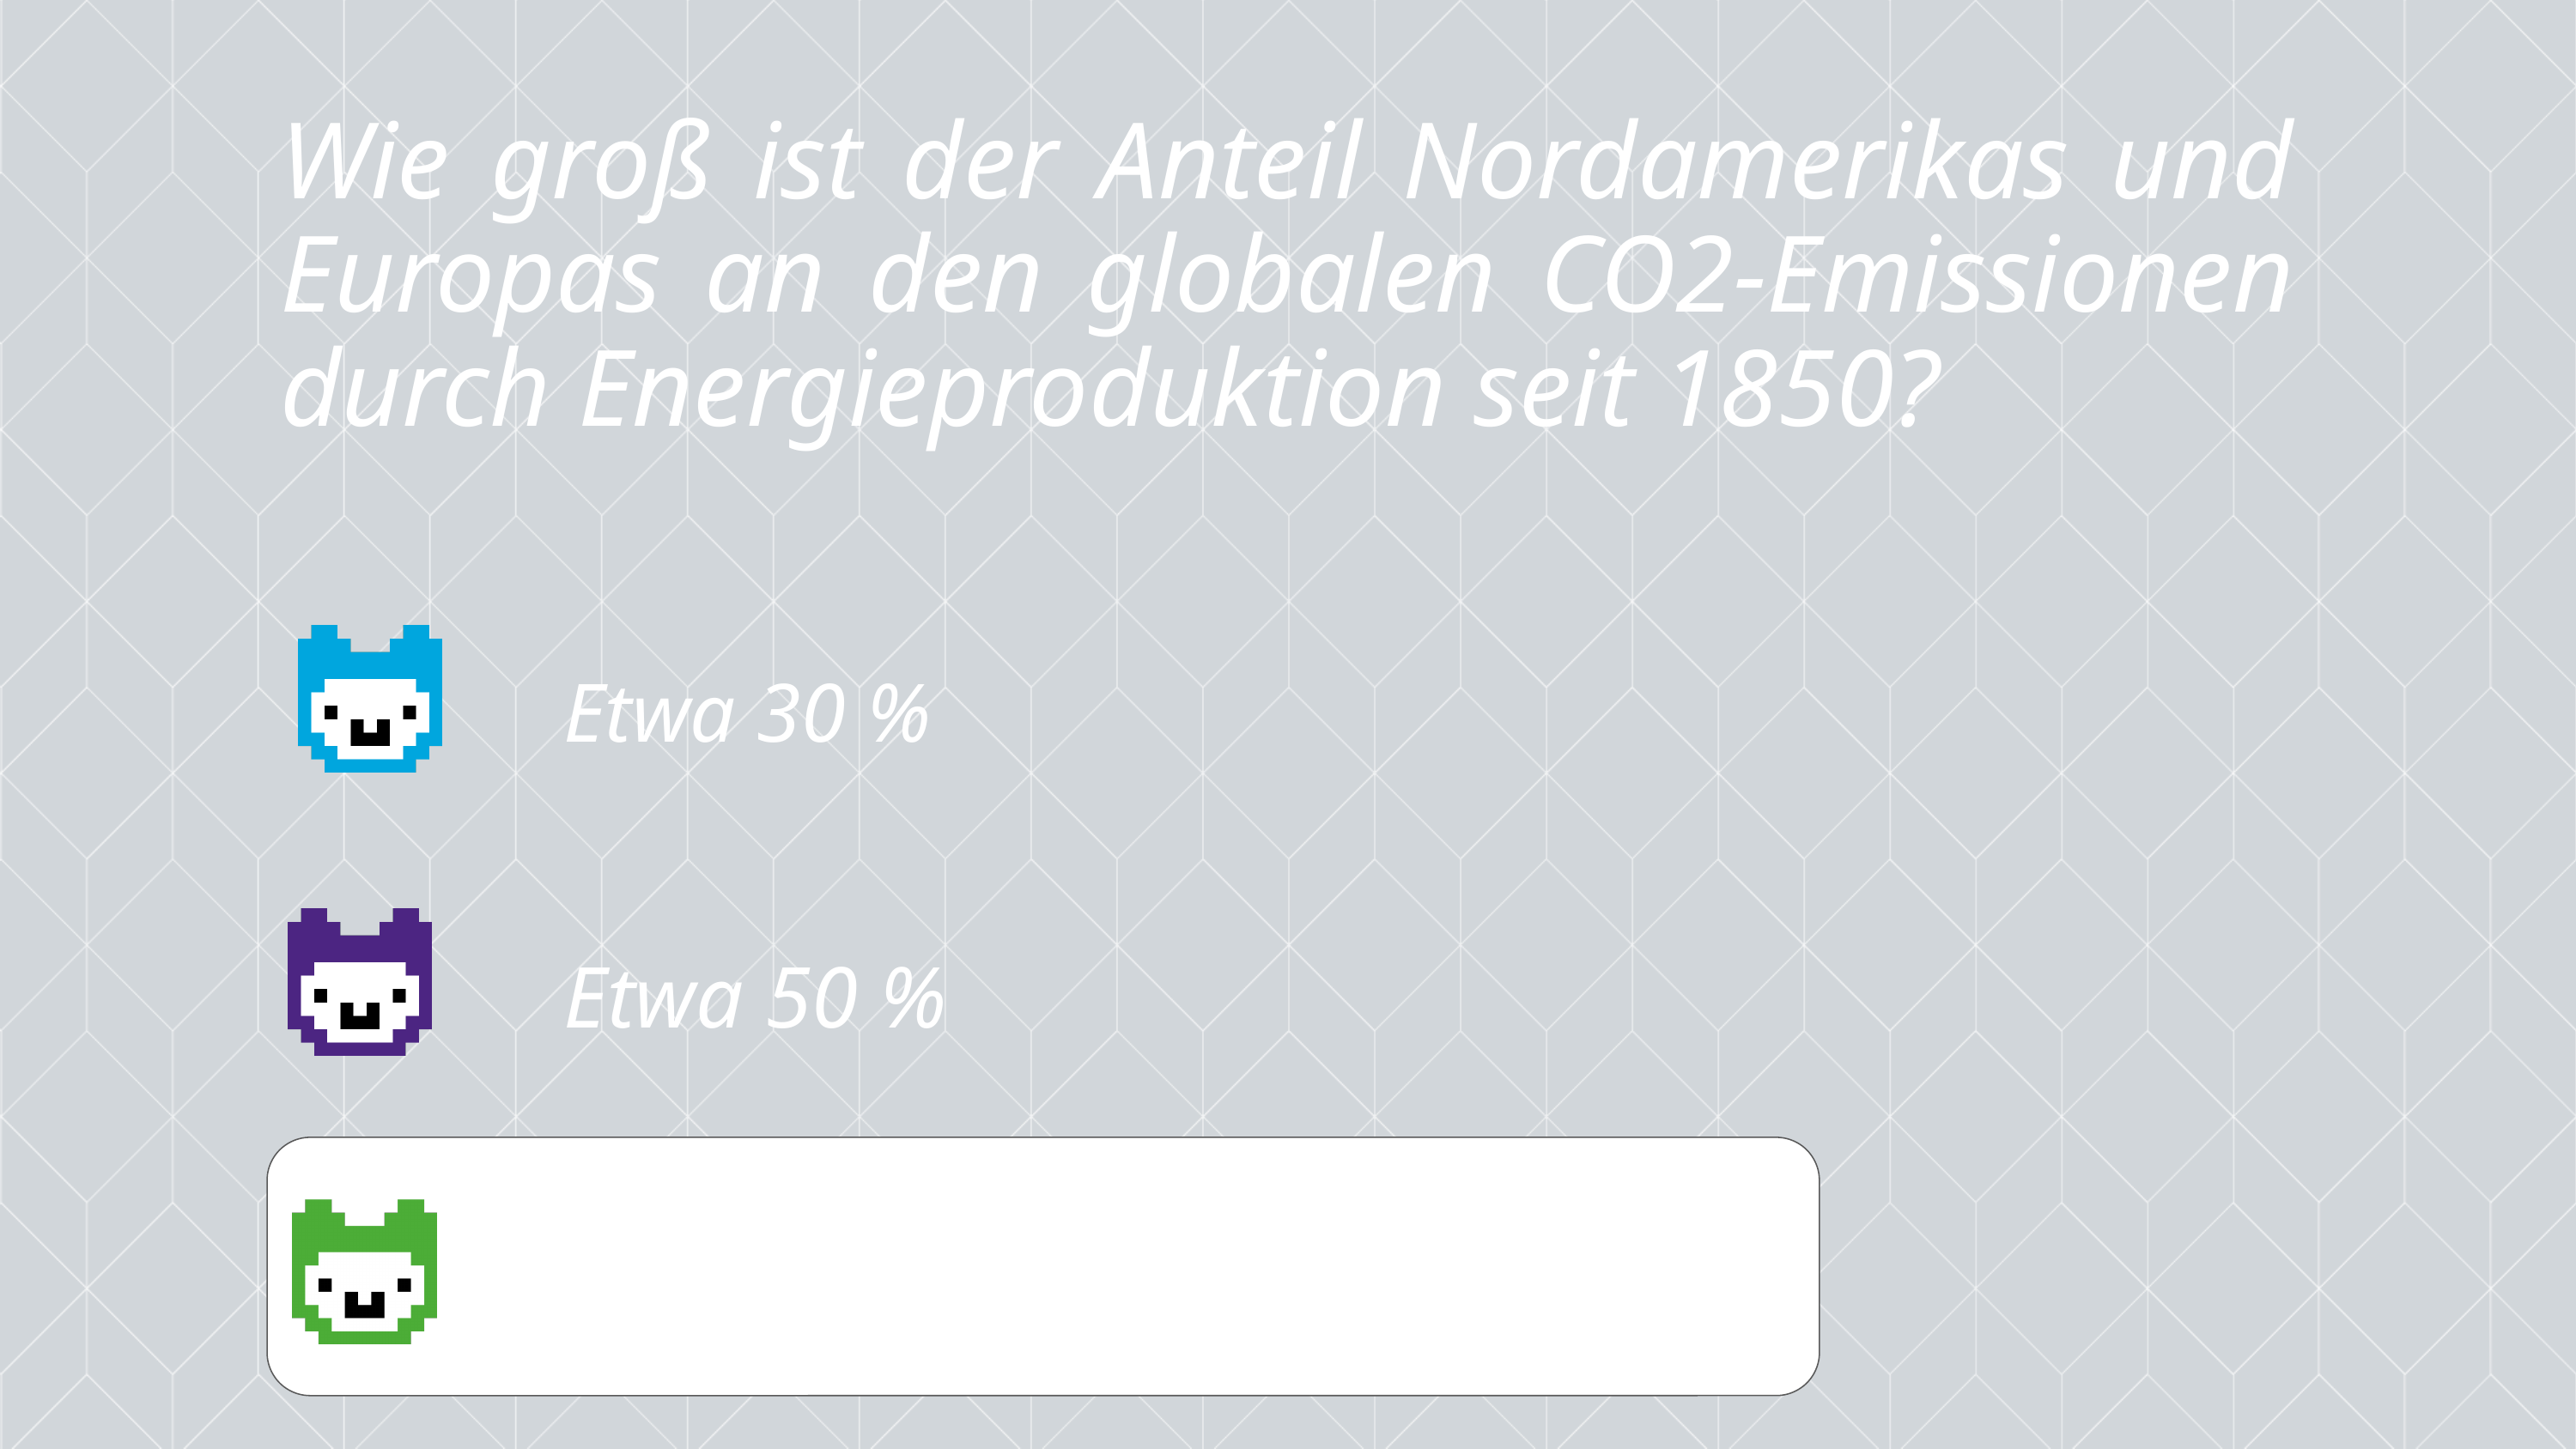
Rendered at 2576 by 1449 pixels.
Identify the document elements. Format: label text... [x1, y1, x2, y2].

text_box [267, 1137, 1820, 1396]
text_box Etwa 30 % [550, 610, 2498, 772]
text_box Wie groß ist der Anteil Nordamerikas und Europas an den globalen CO2-Emissionen durch Energieproduktion seit 1850? [267, 88, 2309, 648]
picture [0, 0, 2576, 1449]
text_box Etwa 70 % [567, 1178, 1848, 1344]
text_box Etwa 50 % [550, 892, 1832, 1058]
